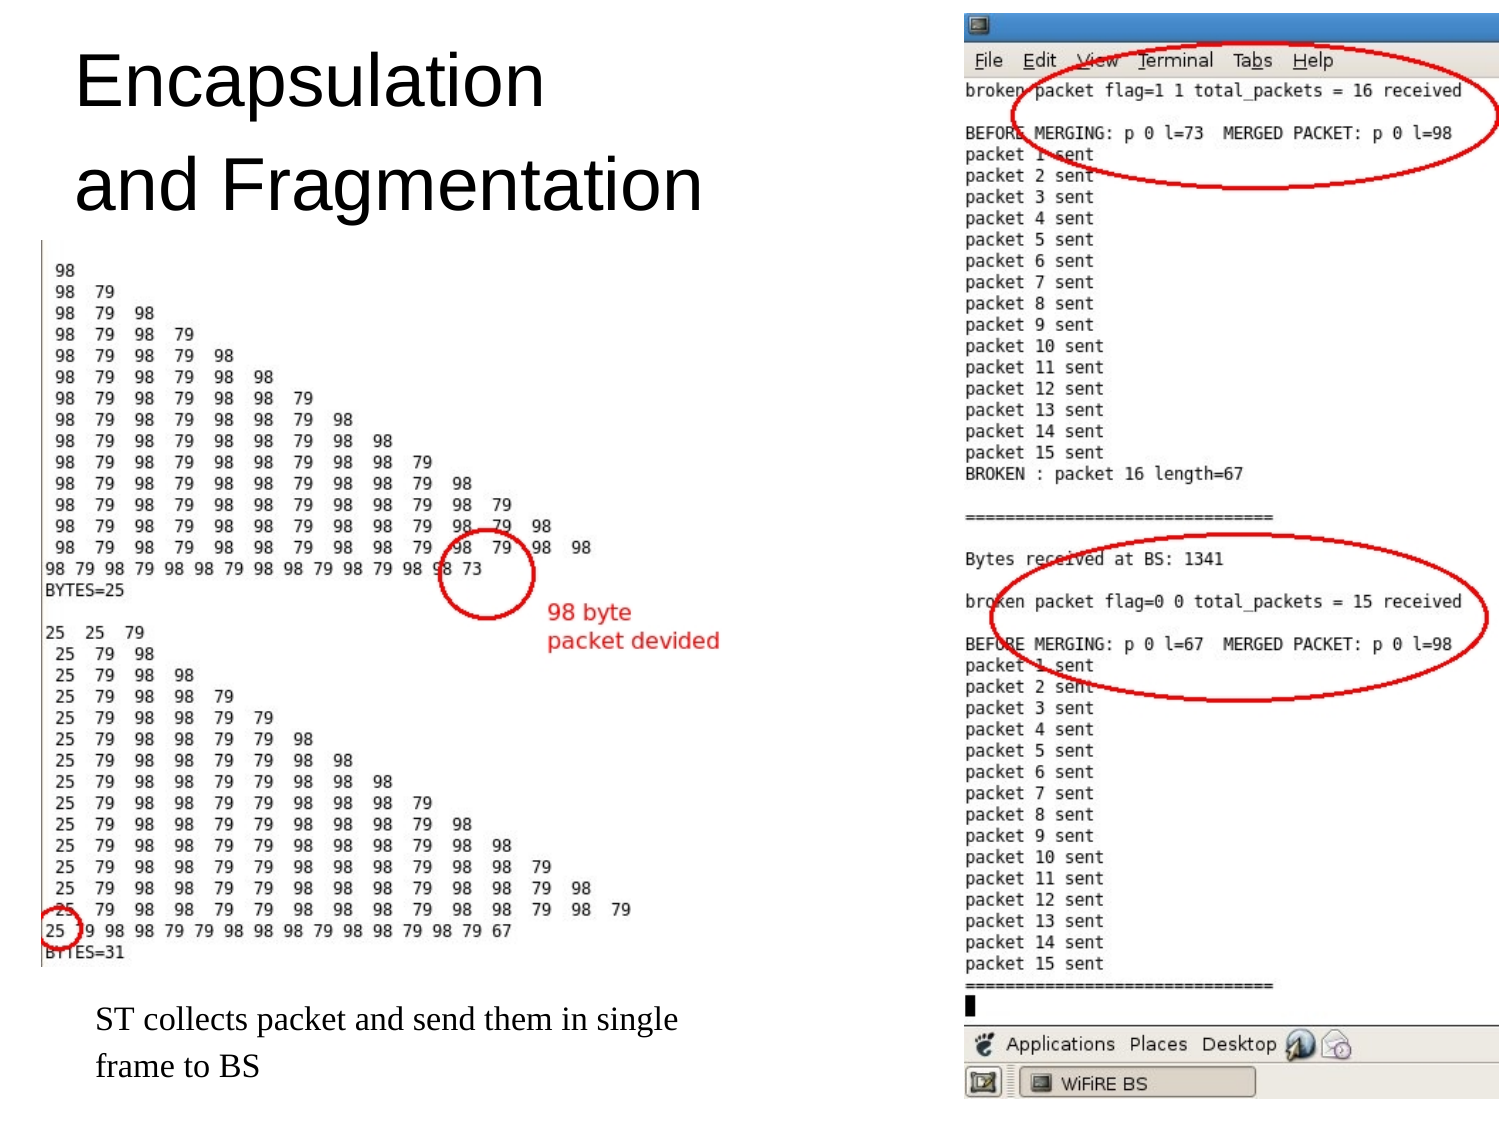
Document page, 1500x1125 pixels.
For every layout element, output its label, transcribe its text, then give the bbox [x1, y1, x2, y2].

picture [964, 13, 1499, 1099]
title Encapsulation and Fragmentation [74, 0, 1447, 246]
picture [41, 240, 804, 967]
text_box ST collects packet and send them in single frame to BS [80, 983, 751, 1099]
